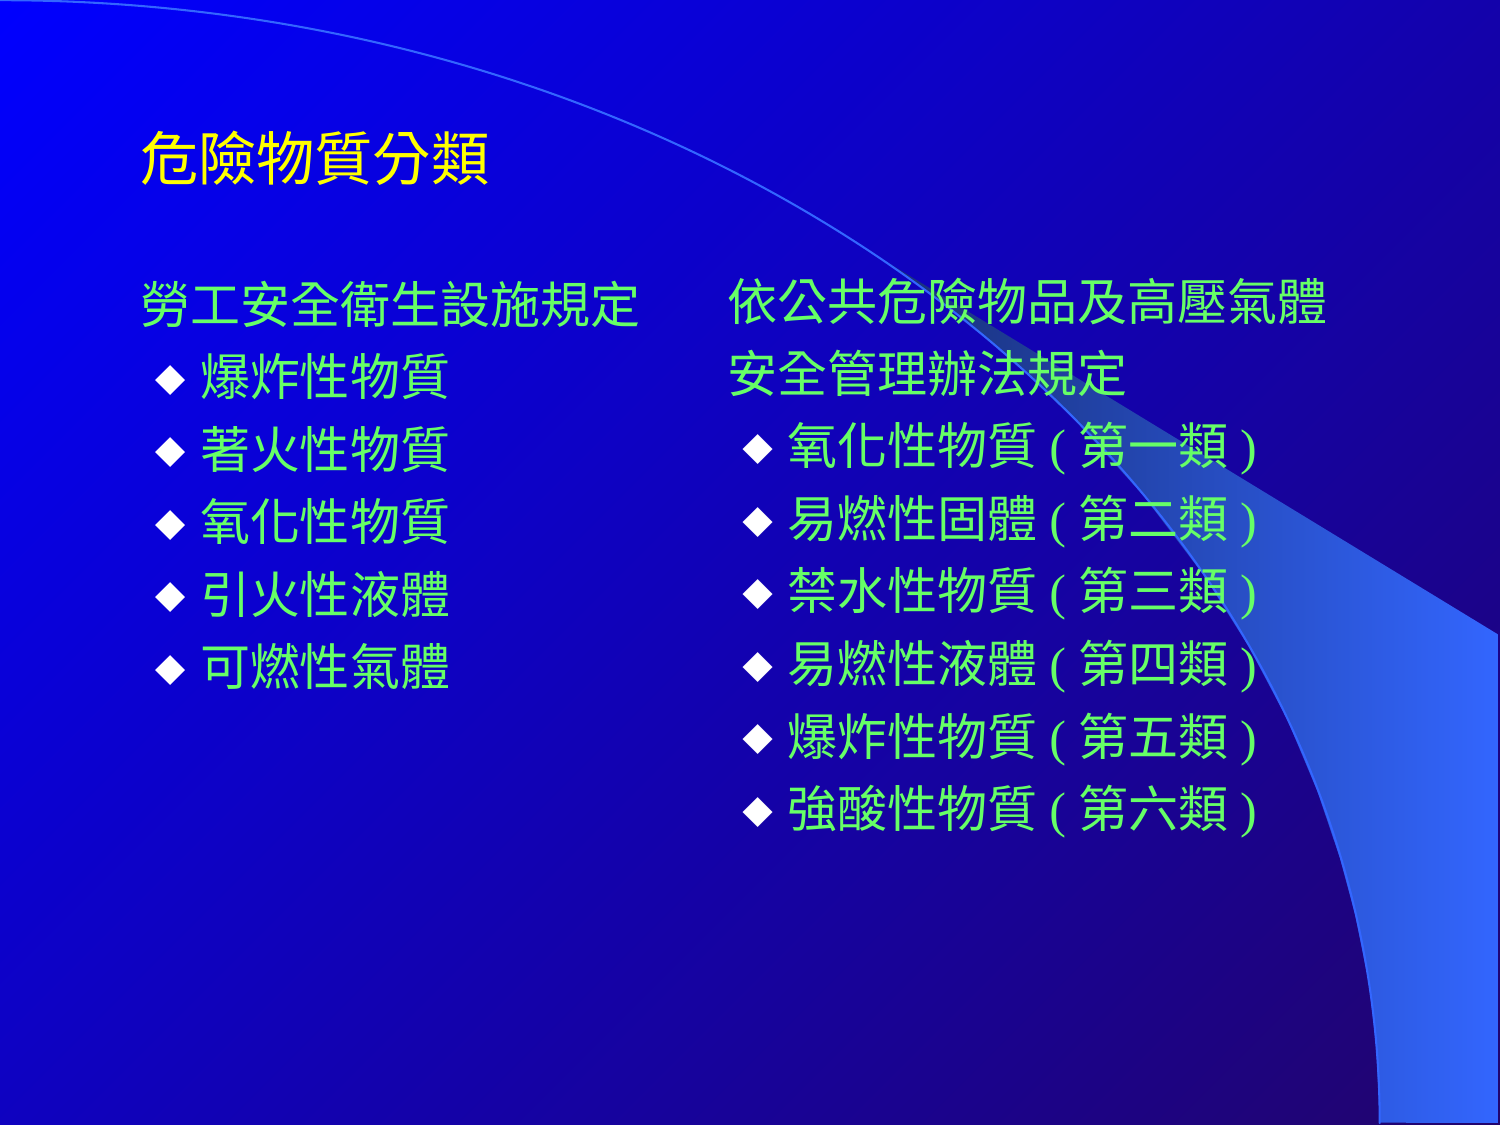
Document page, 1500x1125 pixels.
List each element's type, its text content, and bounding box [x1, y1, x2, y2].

text_box 危險物質分類 [125, 114, 1451, 201]
text_box 依公共危險物品及高壓氣體 安全管理辦法規定 氧化性物質(第一類) 易燃性固體(第二類) 禁水性物質(第三類) 易燃性液體(第四類) 爆炸性物質(第五類) 強酸性物質(第六類) [712, 262, 1450, 841]
text_box 勞工安全衛生設施規定 爆炸性物質 著火性物質 氧化性物質 引火性液體 可燃性氣體 [125, 265, 688, 700]
